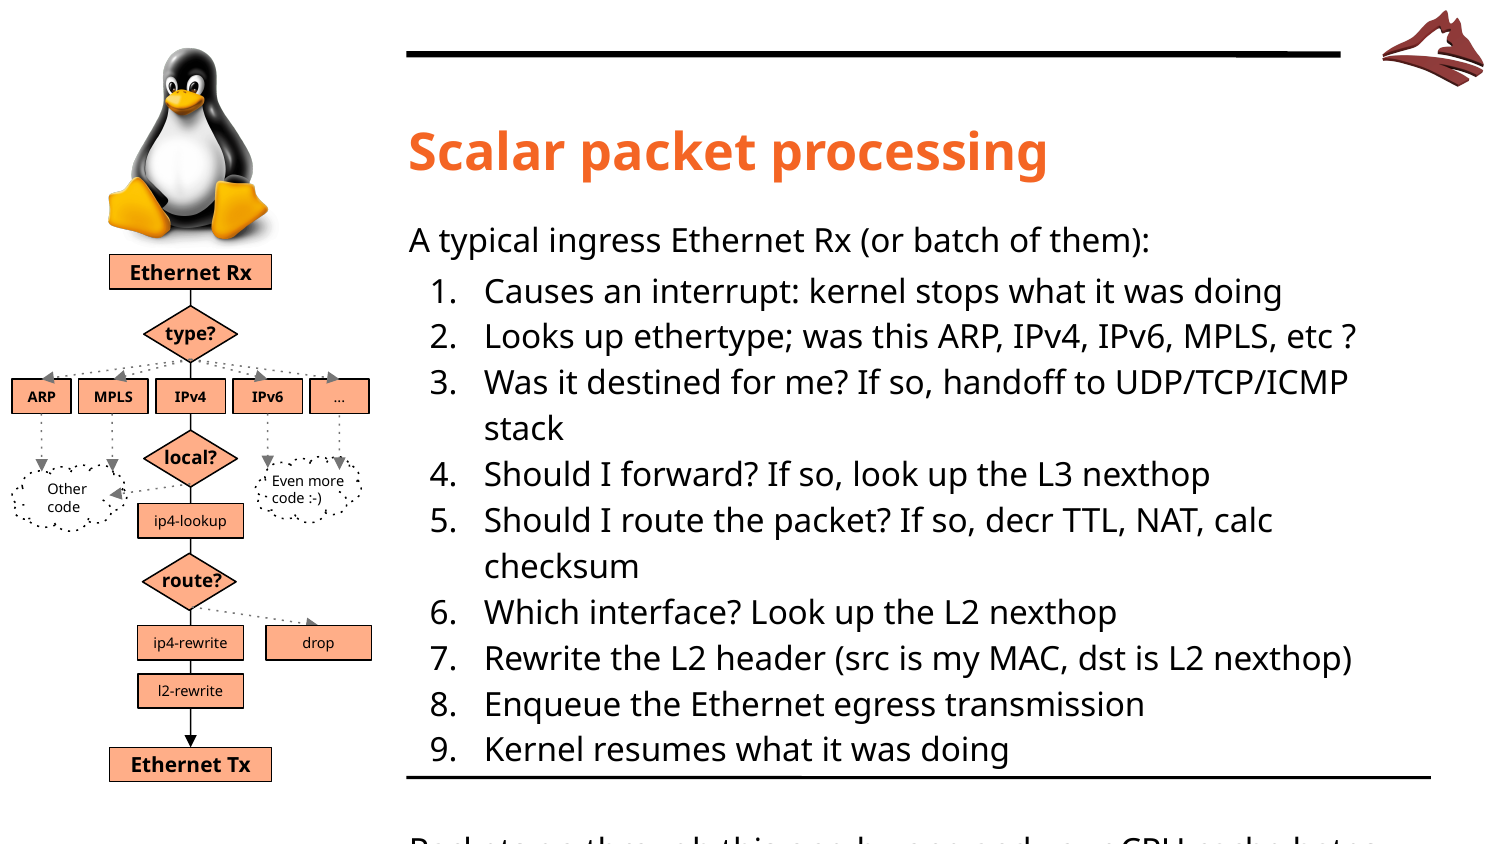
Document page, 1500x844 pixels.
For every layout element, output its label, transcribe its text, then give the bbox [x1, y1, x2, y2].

text_box type? [143, 306, 238, 359]
text_box Ethernet Rx [109, 254, 272, 290]
text_box IPv4 [155, 379, 226, 414]
picture [6, 44, 370, 249]
text_box ARP [12, 379, 72, 414]
list A typical ingress Ethernet Rx (or batch of them): Causes an interrupt: kernel stops what it was doing Looks up ethertype; was this ARP, IPv4, IPv6, MPLS, etc ? Was it destined for me? If so, handoff to UDP/TCP/ICMP stack Should I forward? If so, look up the L3 nexthop Should I route the packet? If so, decr TTL, NAT, calc checksum Which interface? Look up the L2 nexthop Rewrite the L2 header (src is my MAC, dst is L2 nexthop) Enqueue the Ethernet egress transmission Kernel resumes what it was doing Packets go through this one-by-one and your CPU cache hates you. [393, 199, 1431, 782]
text_box IPv6 [232, 379, 303, 414]
text_box route? [145, 554, 239, 607]
text_box drop [265, 625, 372, 660]
text_box Other code [32, 465, 114, 531]
text_box Ethernet Tx [109, 747, 272, 782]
text_box [185, 484, 196, 488]
text_box ip4-lookup [137, 503, 244, 538]
title Scalar packet processing [393, 94, 1431, 199]
text_box ip4-rewrite [137, 625, 244, 660]
picture [1382, 10, 1484, 87]
text_box local? [143, 430, 238, 484]
text_box MPLS [78, 379, 149, 414]
text_box l2-rewrite [137, 673, 244, 709]
text_box ... [309, 379, 370, 414]
text_box Even more code :-) [256, 456, 372, 522]
text_box [183, 607, 193, 611]
text_box [184, 359, 197, 363]
